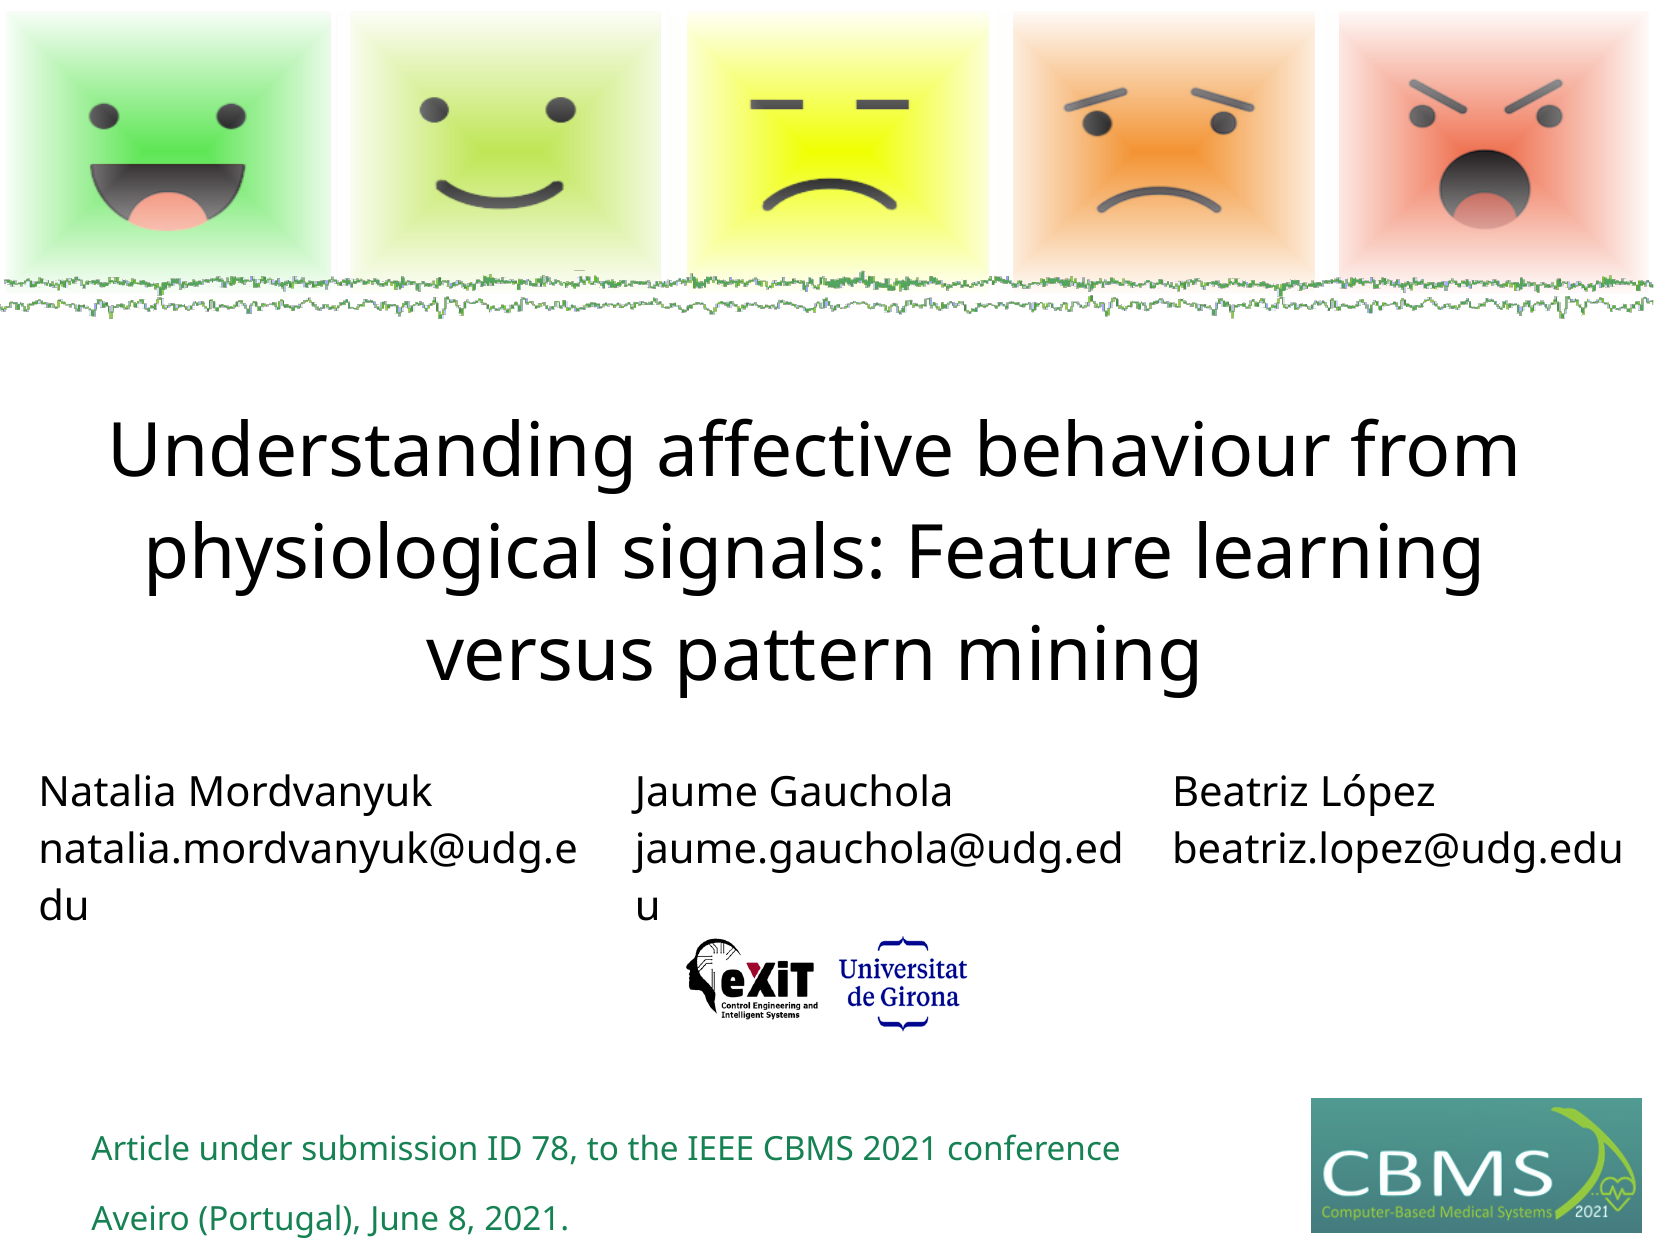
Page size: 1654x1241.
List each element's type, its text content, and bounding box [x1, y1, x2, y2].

text_box [0, 5, 1654, 270]
text_box Jaume Gauchola jaume.gauchola@udg.edu [620, 754, 1140, 932]
text_box Article under submission ID 78, to the IEEE CBMS 2021 conference Aveiro (Portugal), June 8, 2021. [76, 1117, 1252, 1241]
picture [1311, 1098, 1642, 1233]
text_box Natalia Mordvanyuk natalia.mordvanyuk@udg.edu [23, 754, 615, 932]
picture [679, 929, 975, 1040]
subtitle Understanding affective behaviour from physiological signals: Feature learning versus pattern mining [70, 376, 1559, 722]
picture [0, 270, 1654, 319]
text_box Beatriz López beatriz.lopez@udg.edu [1157, 754, 1642, 915]
